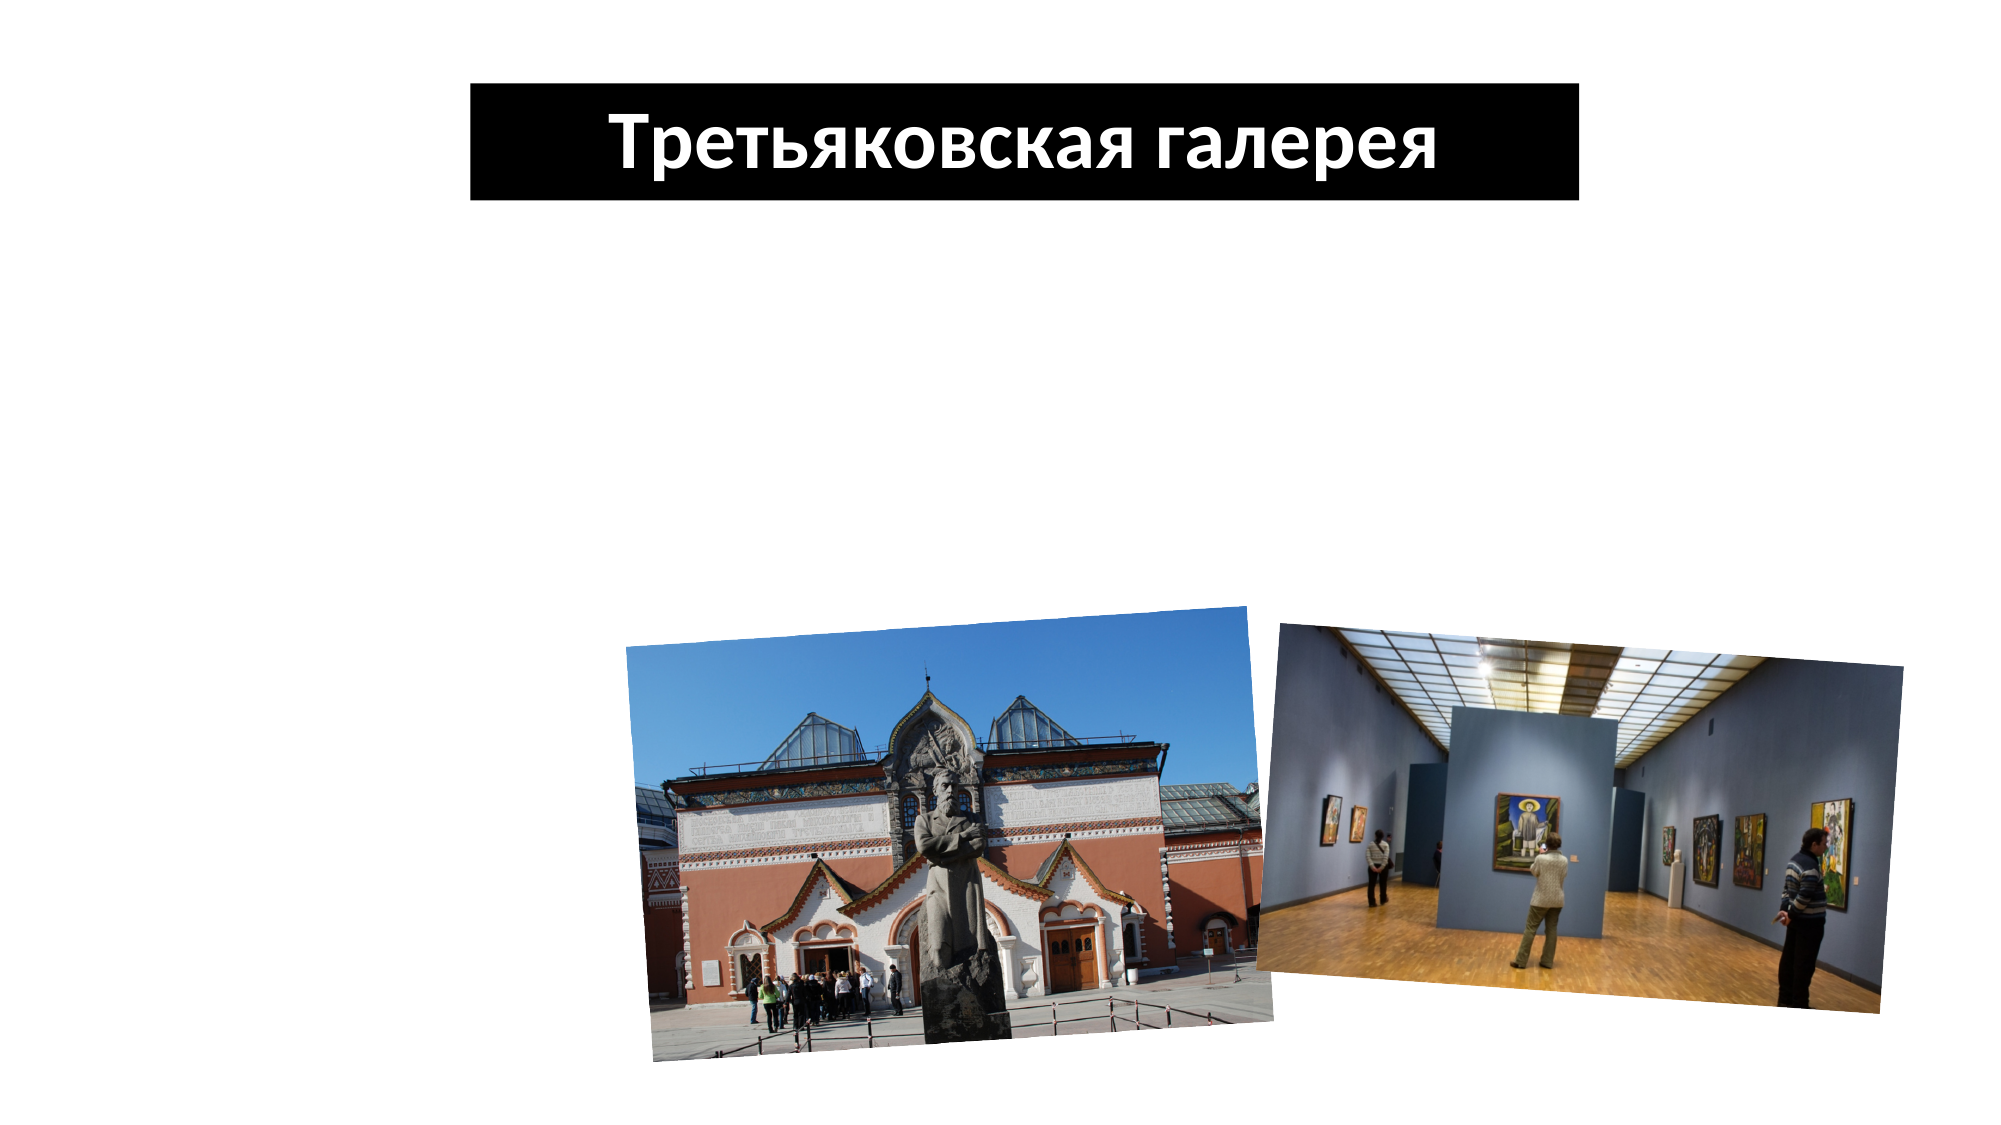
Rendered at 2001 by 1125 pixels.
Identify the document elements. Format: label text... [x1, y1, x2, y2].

text_box Третьяковская галерея [470, 83, 1580, 201]
text_box Xудожественный музей в Москве Oснованный в 1856 году купцом Павлом Третьяковым и имеющий одну из самых крупных в мире коллекций русского изобразительного искусства Первое упоминание [60, 269, 1501, 821]
picture [625, 605, 1904, 1062]
